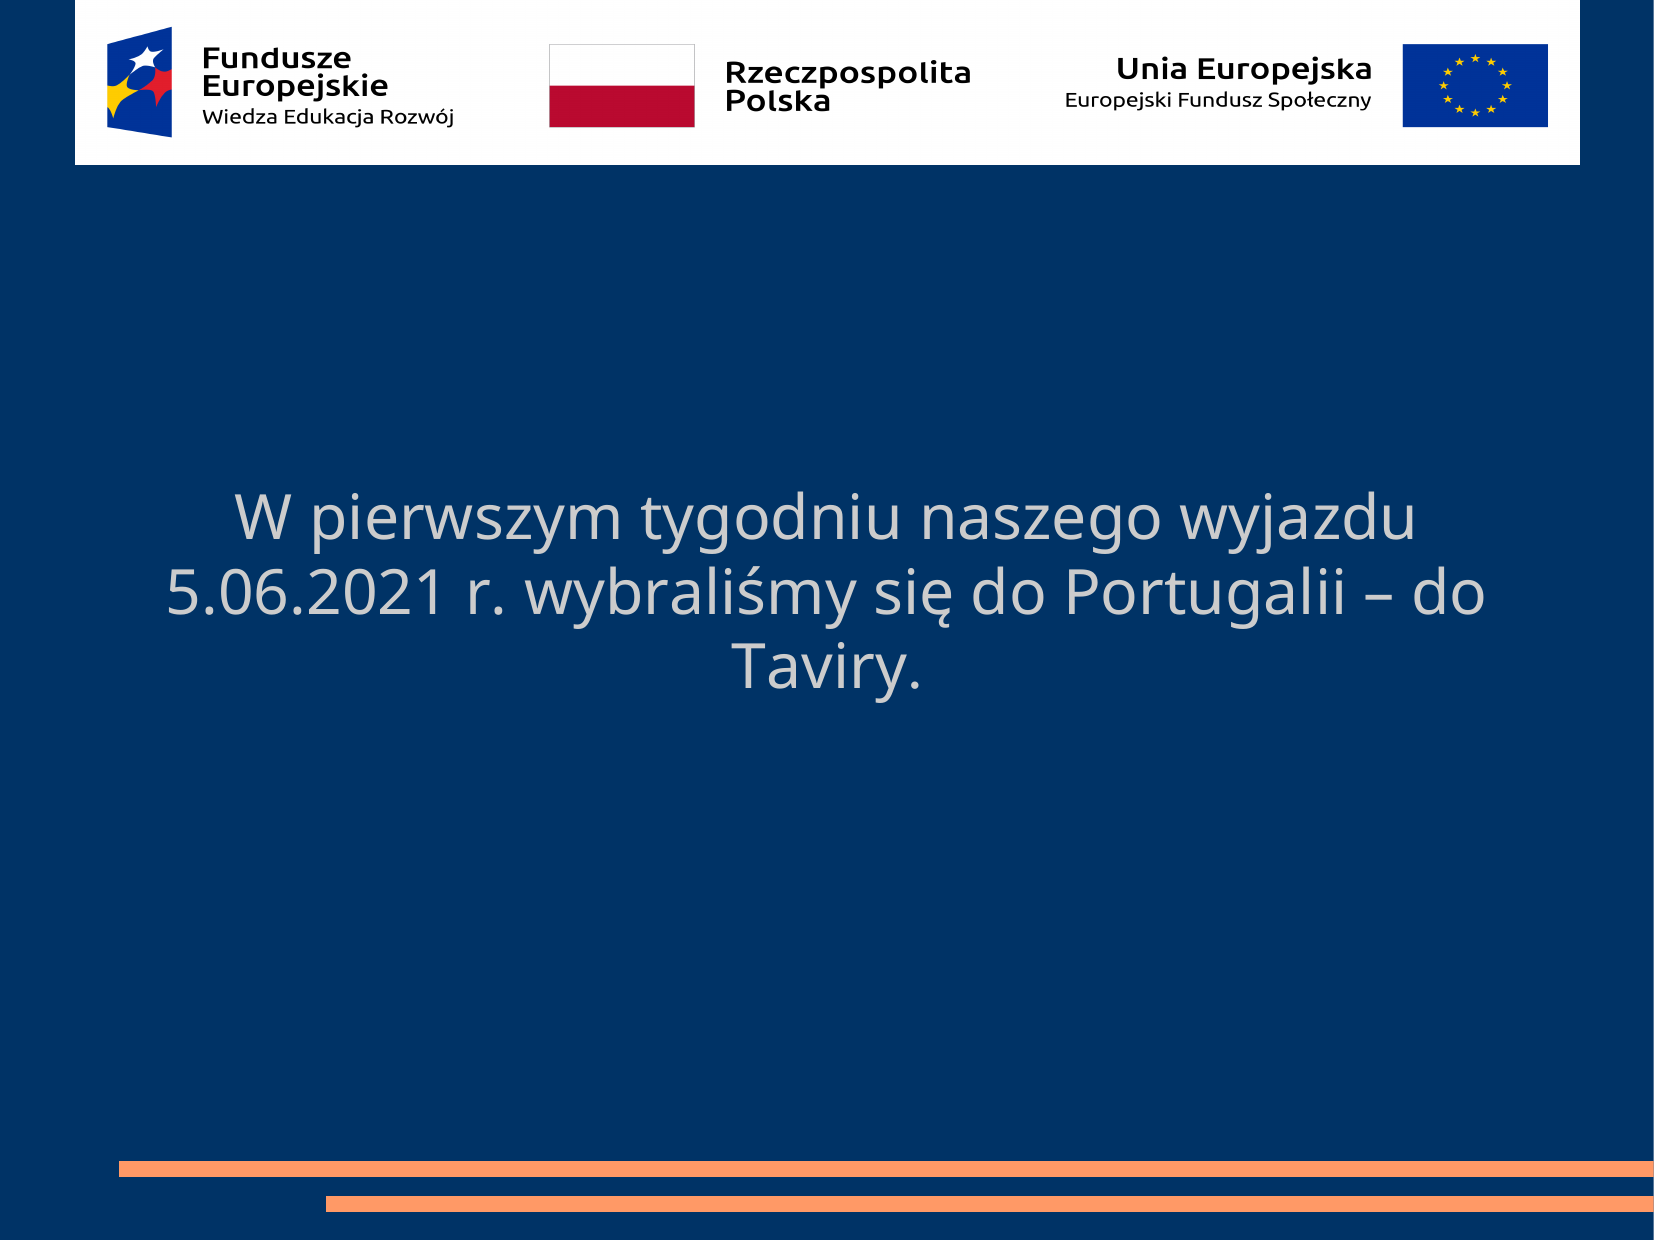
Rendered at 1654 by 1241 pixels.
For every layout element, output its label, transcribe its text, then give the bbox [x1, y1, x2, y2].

subtitle W pierwszym tygodniu naszego wyjazdu 5.06.2021 r. wybraliśmy się do Portugalii – do Taviry. [121, 165, 1534, 1132]
picture [75, 0, 1580, 165]
